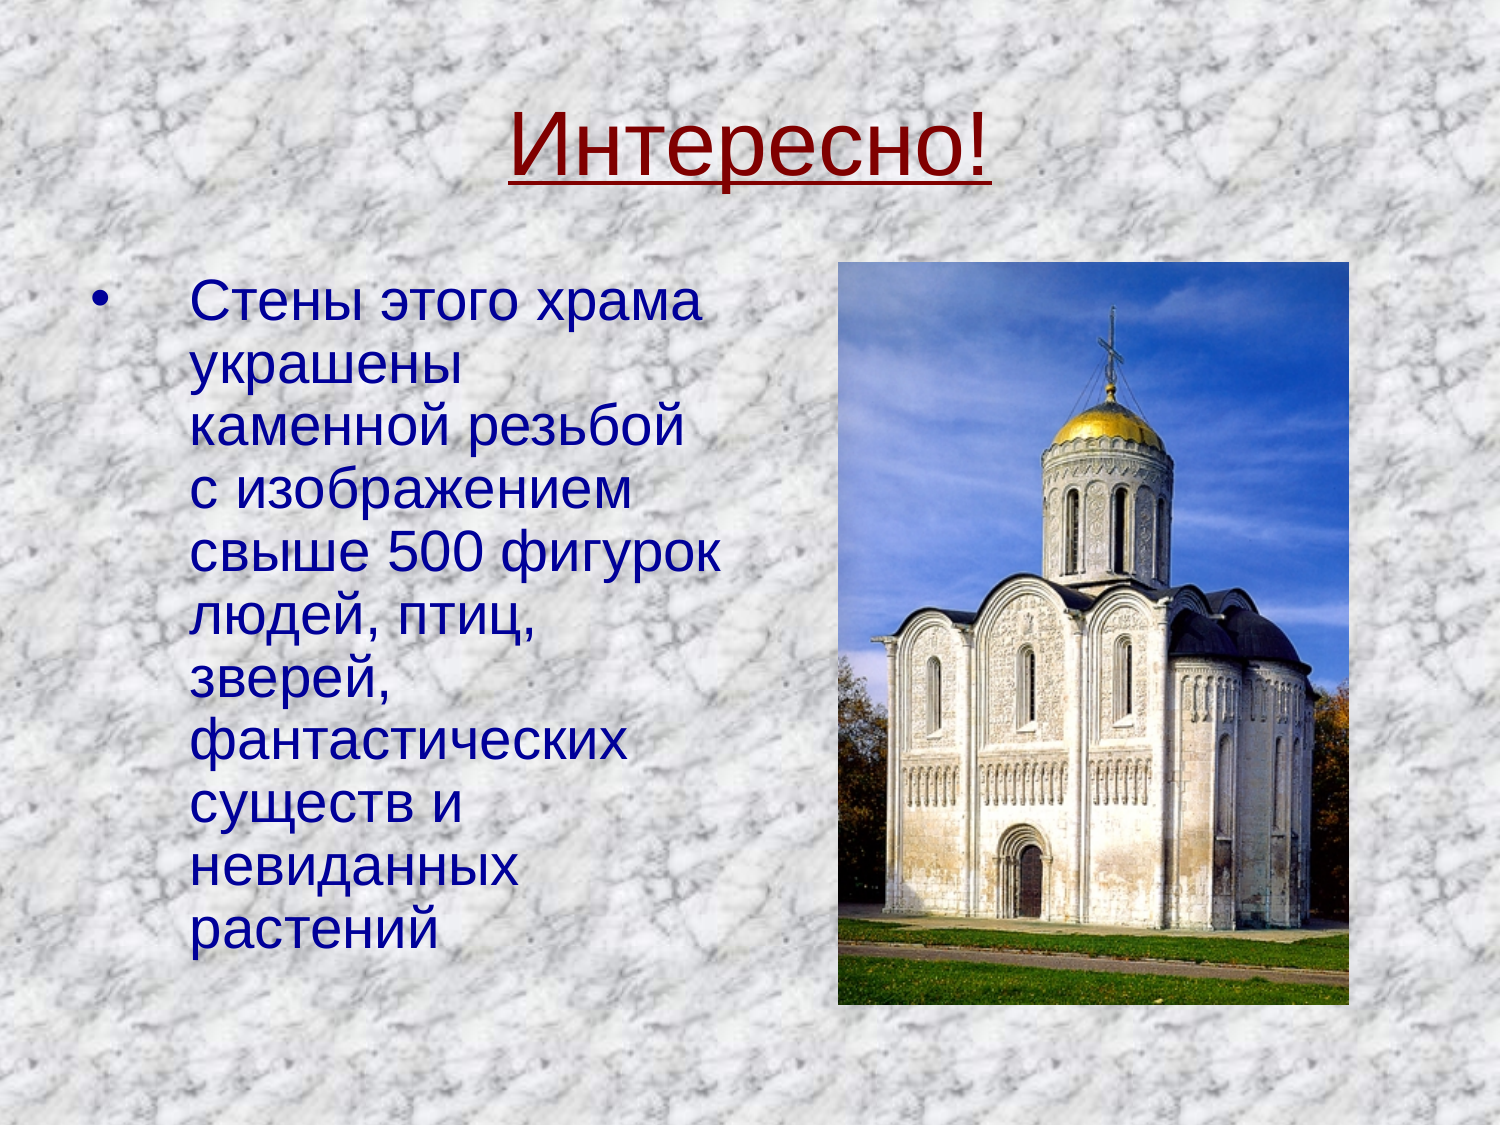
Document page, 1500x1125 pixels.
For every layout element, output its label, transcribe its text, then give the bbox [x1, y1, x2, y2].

picture [0, 0, 1500, 1125]
text_box [838, 262, 1349, 1006]
title Интересно! [75, 45, 1426, 233]
list Стены этого храма украшены каменной резьбой с изображением свыше 500 фигурок людей, птиц, зверей, фантастических существ и невиданных растений [75, 262, 738, 1006]
